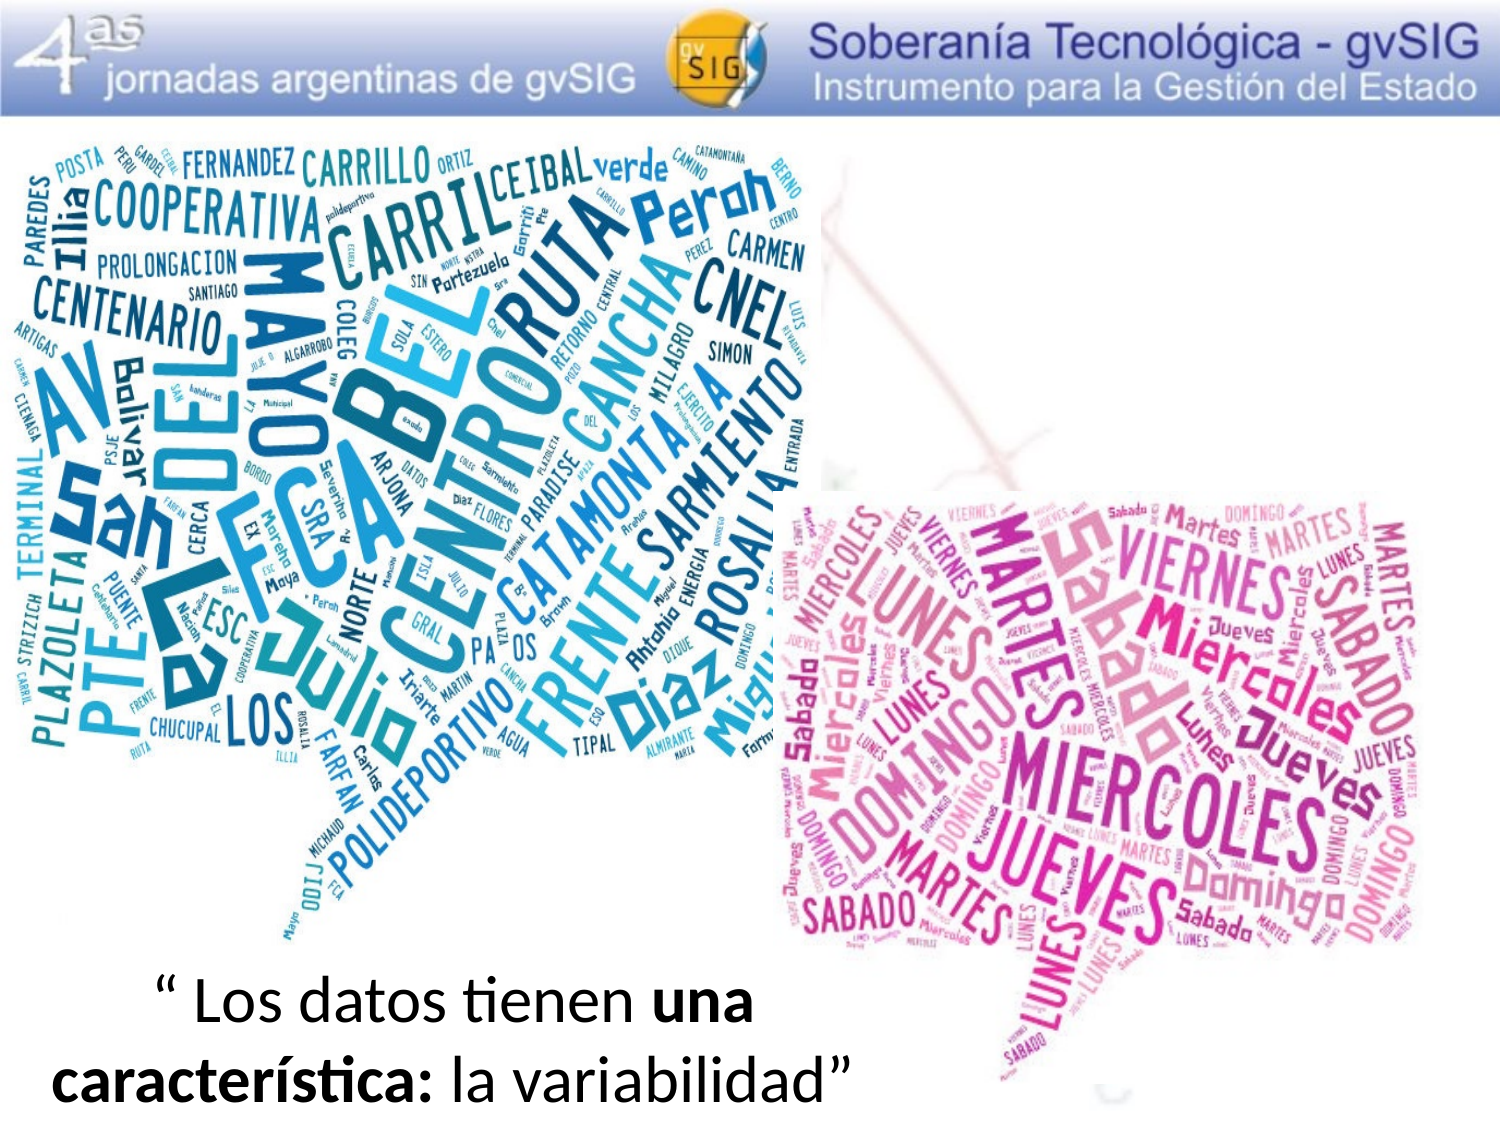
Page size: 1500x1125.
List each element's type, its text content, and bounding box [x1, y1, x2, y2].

picture [0, 131, 1424, 1084]
text_box “ Los datos tienen una característica: la variabilidad” [0, 948, 942, 1123]
